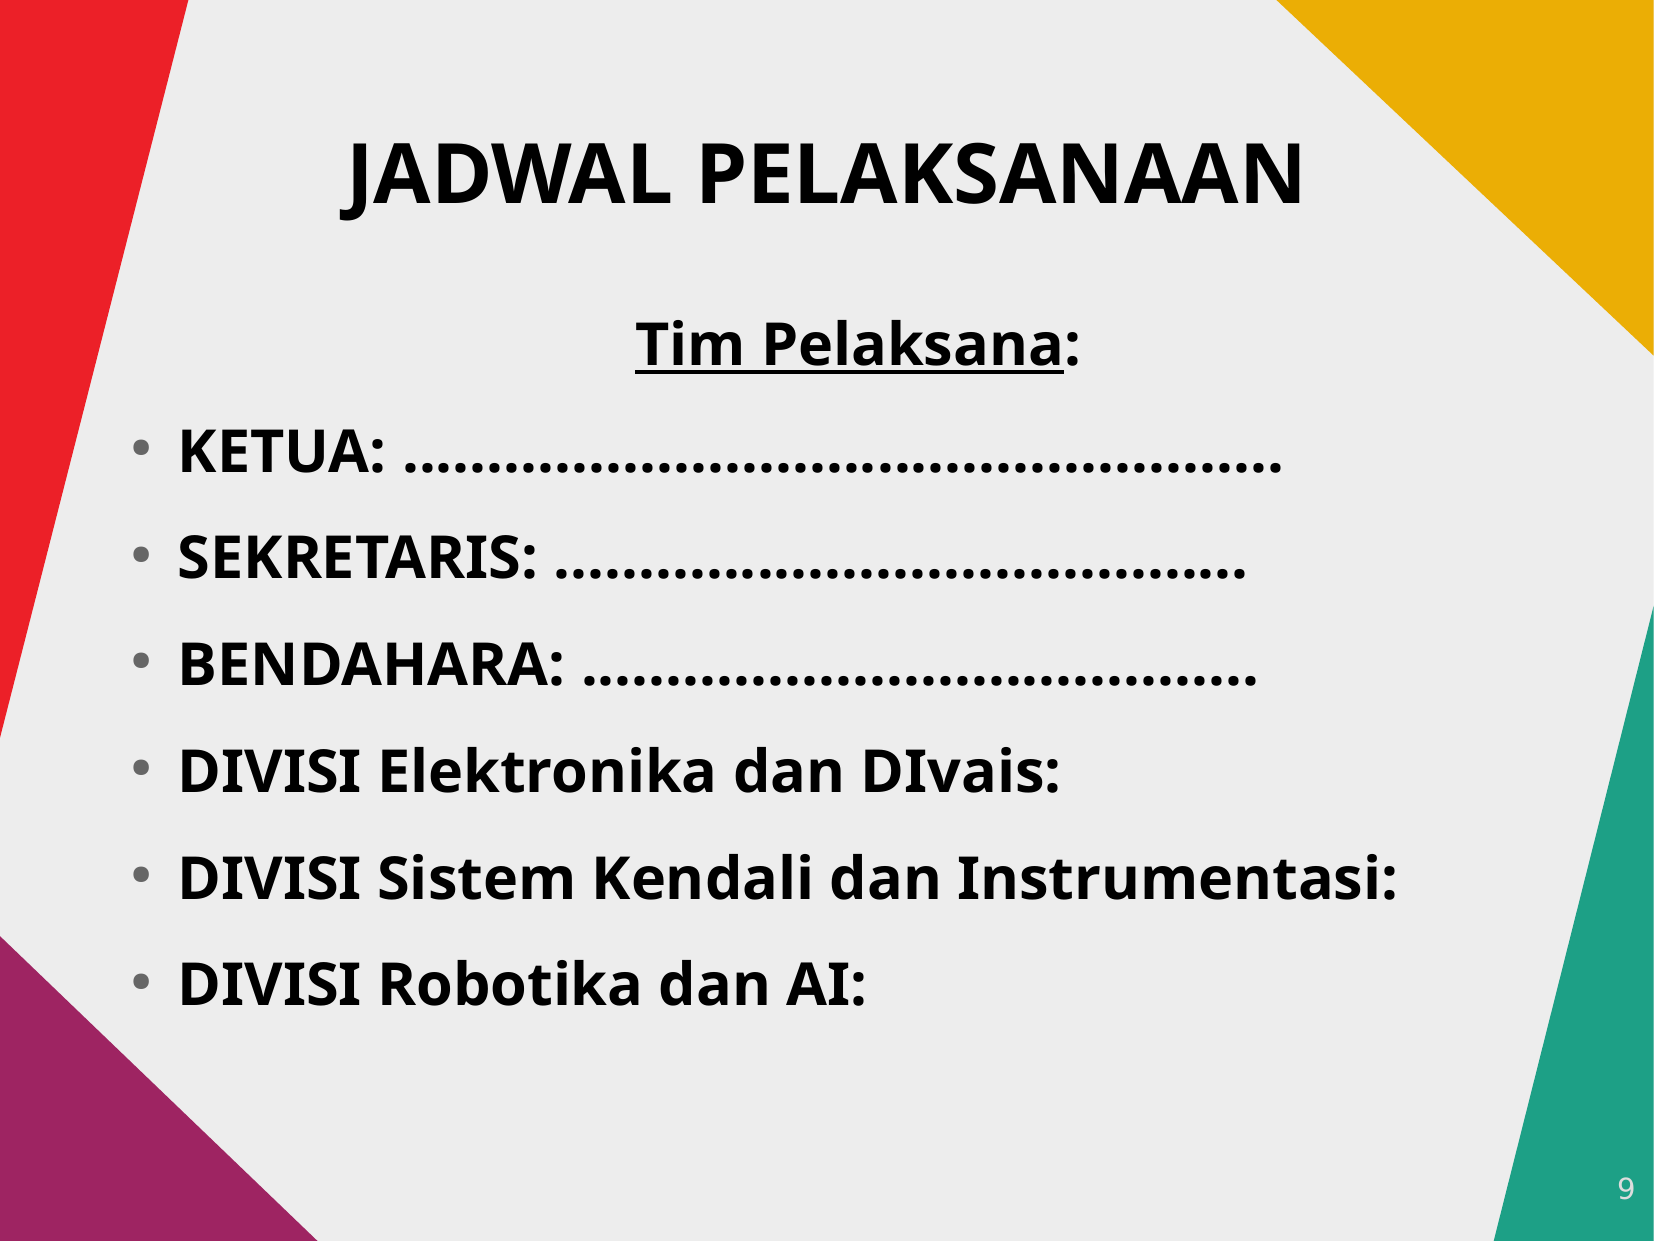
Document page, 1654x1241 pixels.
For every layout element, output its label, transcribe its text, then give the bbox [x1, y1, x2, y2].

list Tim Pelaksana: KETUA: .................................................... SEKRETARIS: ......................................... BENDAHARA: ........................................ DIVISI Elektronika dan DIvais: DIVISI Sistem Kendali dan Instrumentasi: DIVISI Robotika dan AI: [114, 302, 1539, 1033]
title JADWAL PELAKSANAAN [114, 73, 1539, 271]
